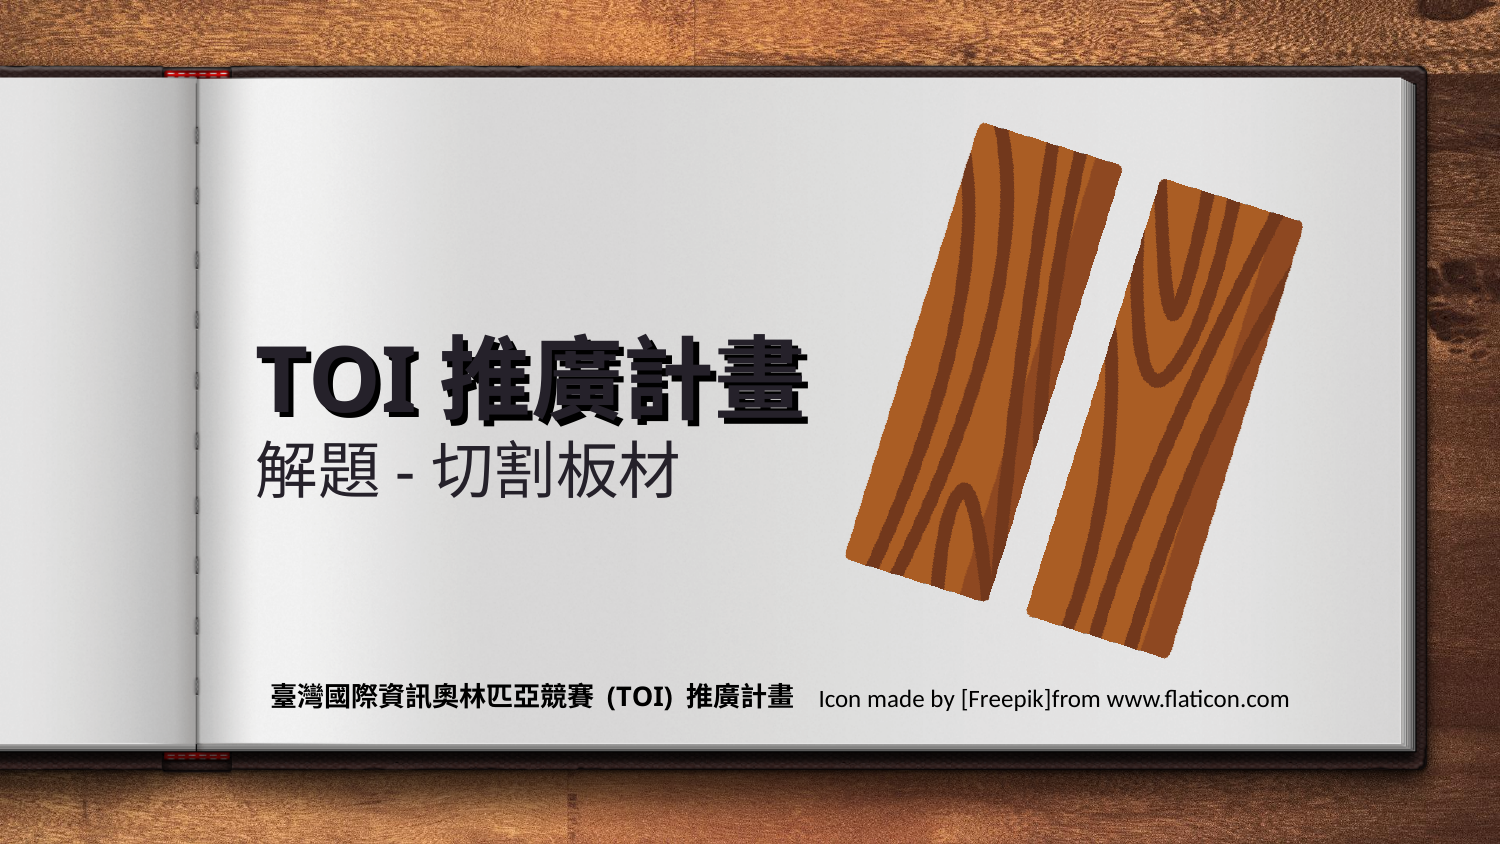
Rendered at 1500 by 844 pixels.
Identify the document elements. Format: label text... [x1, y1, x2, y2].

text_box Icon made by [Freepik]from www.flaticon.com [804, 675, 1385, 720]
picture [787, 103, 1360, 676]
title TOI推廣計畫 解題-切割板材 [240, 262, 874, 565]
